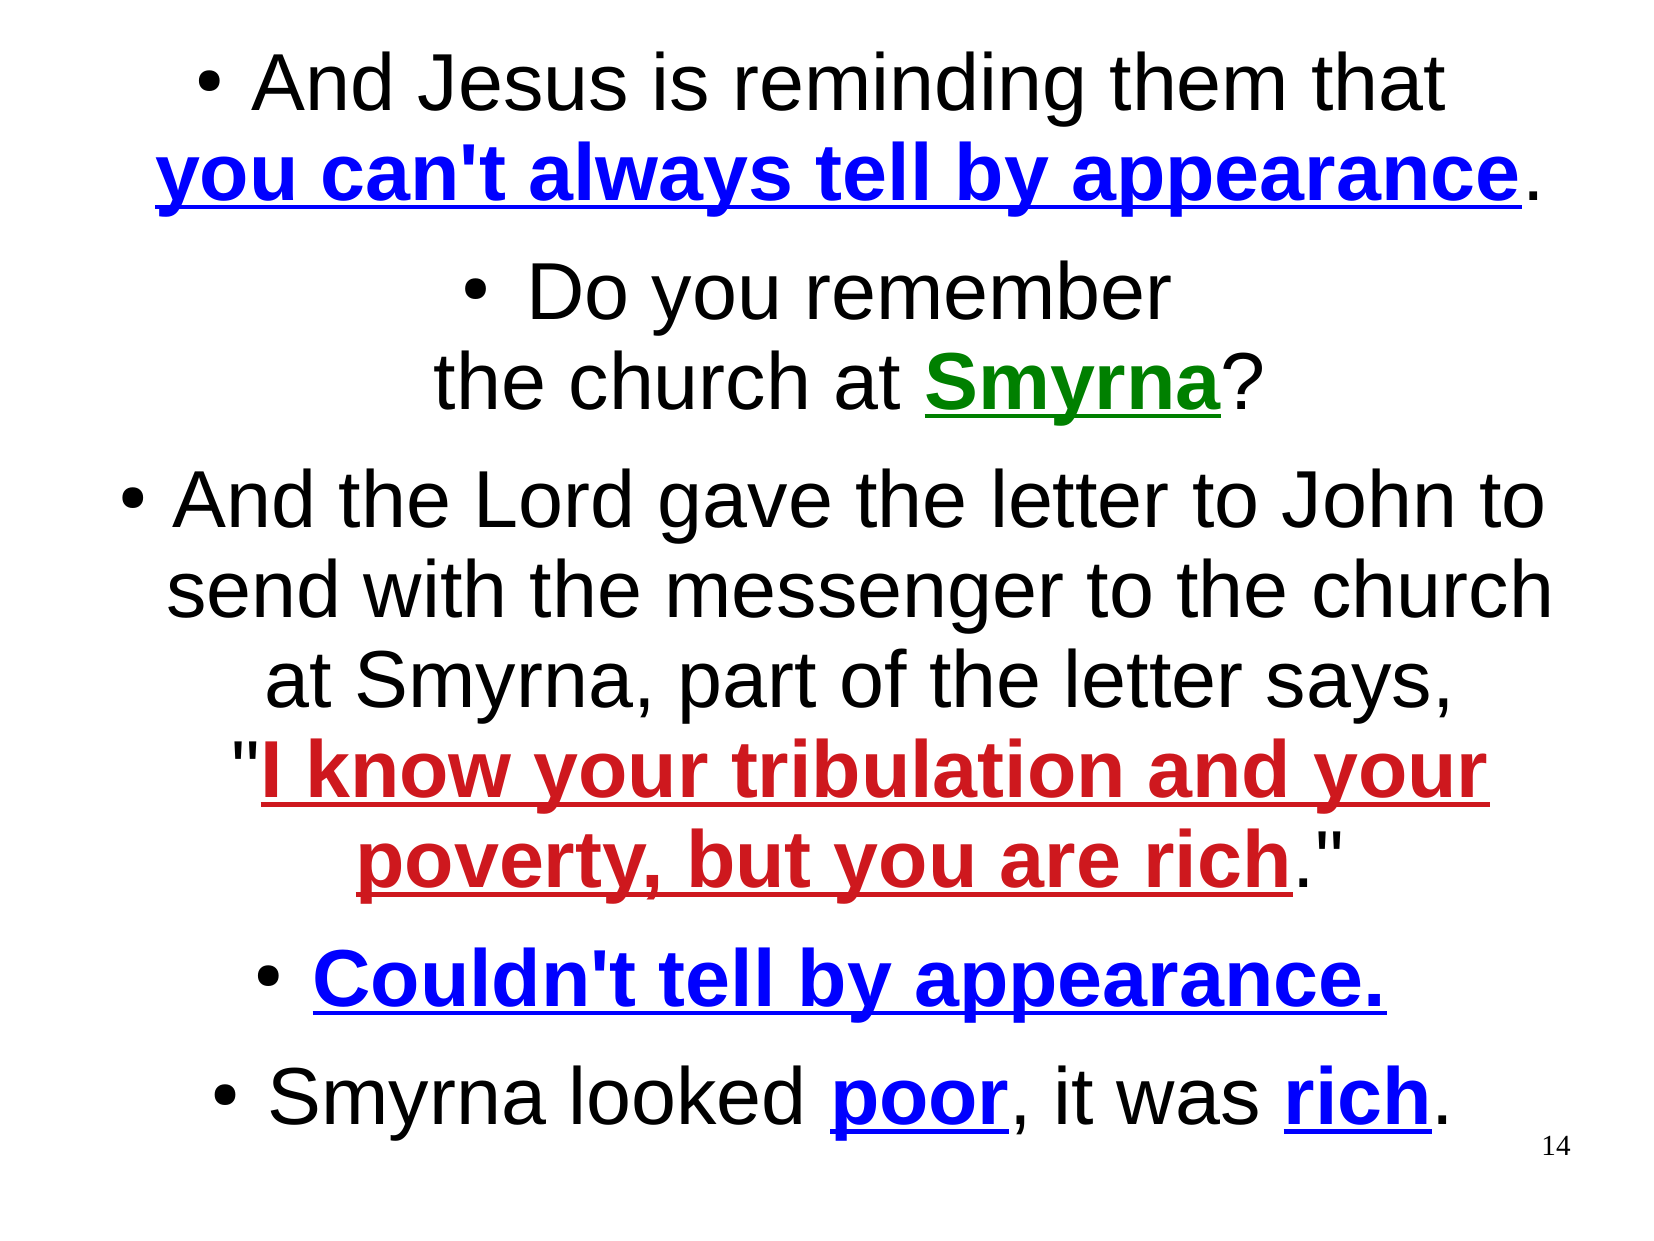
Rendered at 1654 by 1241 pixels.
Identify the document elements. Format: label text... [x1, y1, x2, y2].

list And Jesus is reminding them that you can't always tell by appearance. Do you remember the church at Smyrna? And the Lord gave the letter to John to send with the messenger to the church at Smyrna, part of the letter says, "I know your tribulation and your poverty, but you are rich." Couldn't tell by appearance. Smyrna looked poor, it was rich. [82, 37, 1571, 1163]
